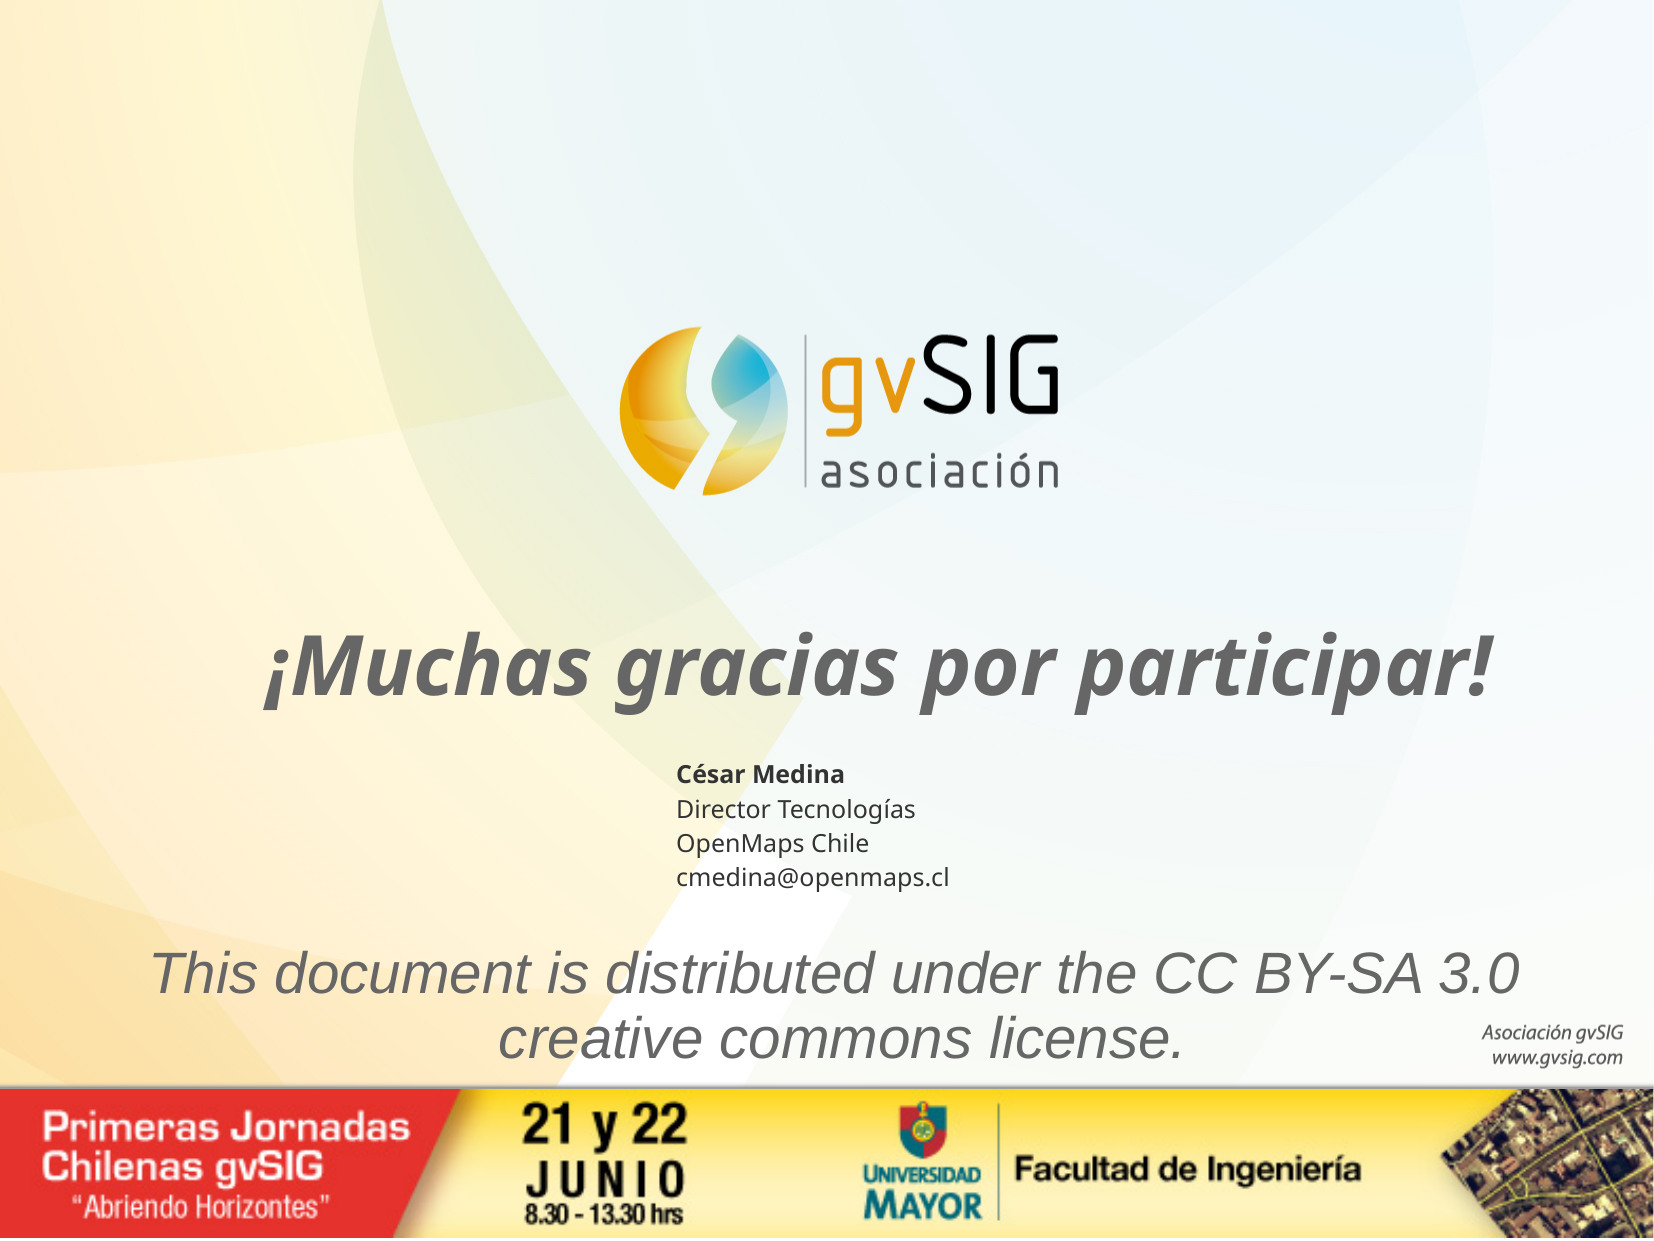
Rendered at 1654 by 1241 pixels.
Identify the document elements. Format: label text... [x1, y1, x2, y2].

picture [0, 0, 1654, 933]
picture [0, 1081, 1654, 1241]
title ¡Muchas gracias por participar! [165, 145, 1595, 728]
text_box This document is distributed under the CC BY-SA 3.0 creative commons license. [0, 933, 1654, 1081]
text_box César Medina Director Tecnologías OpenMaps Chile cmedina@openmaps.cl [661, 749, 1193, 882]
